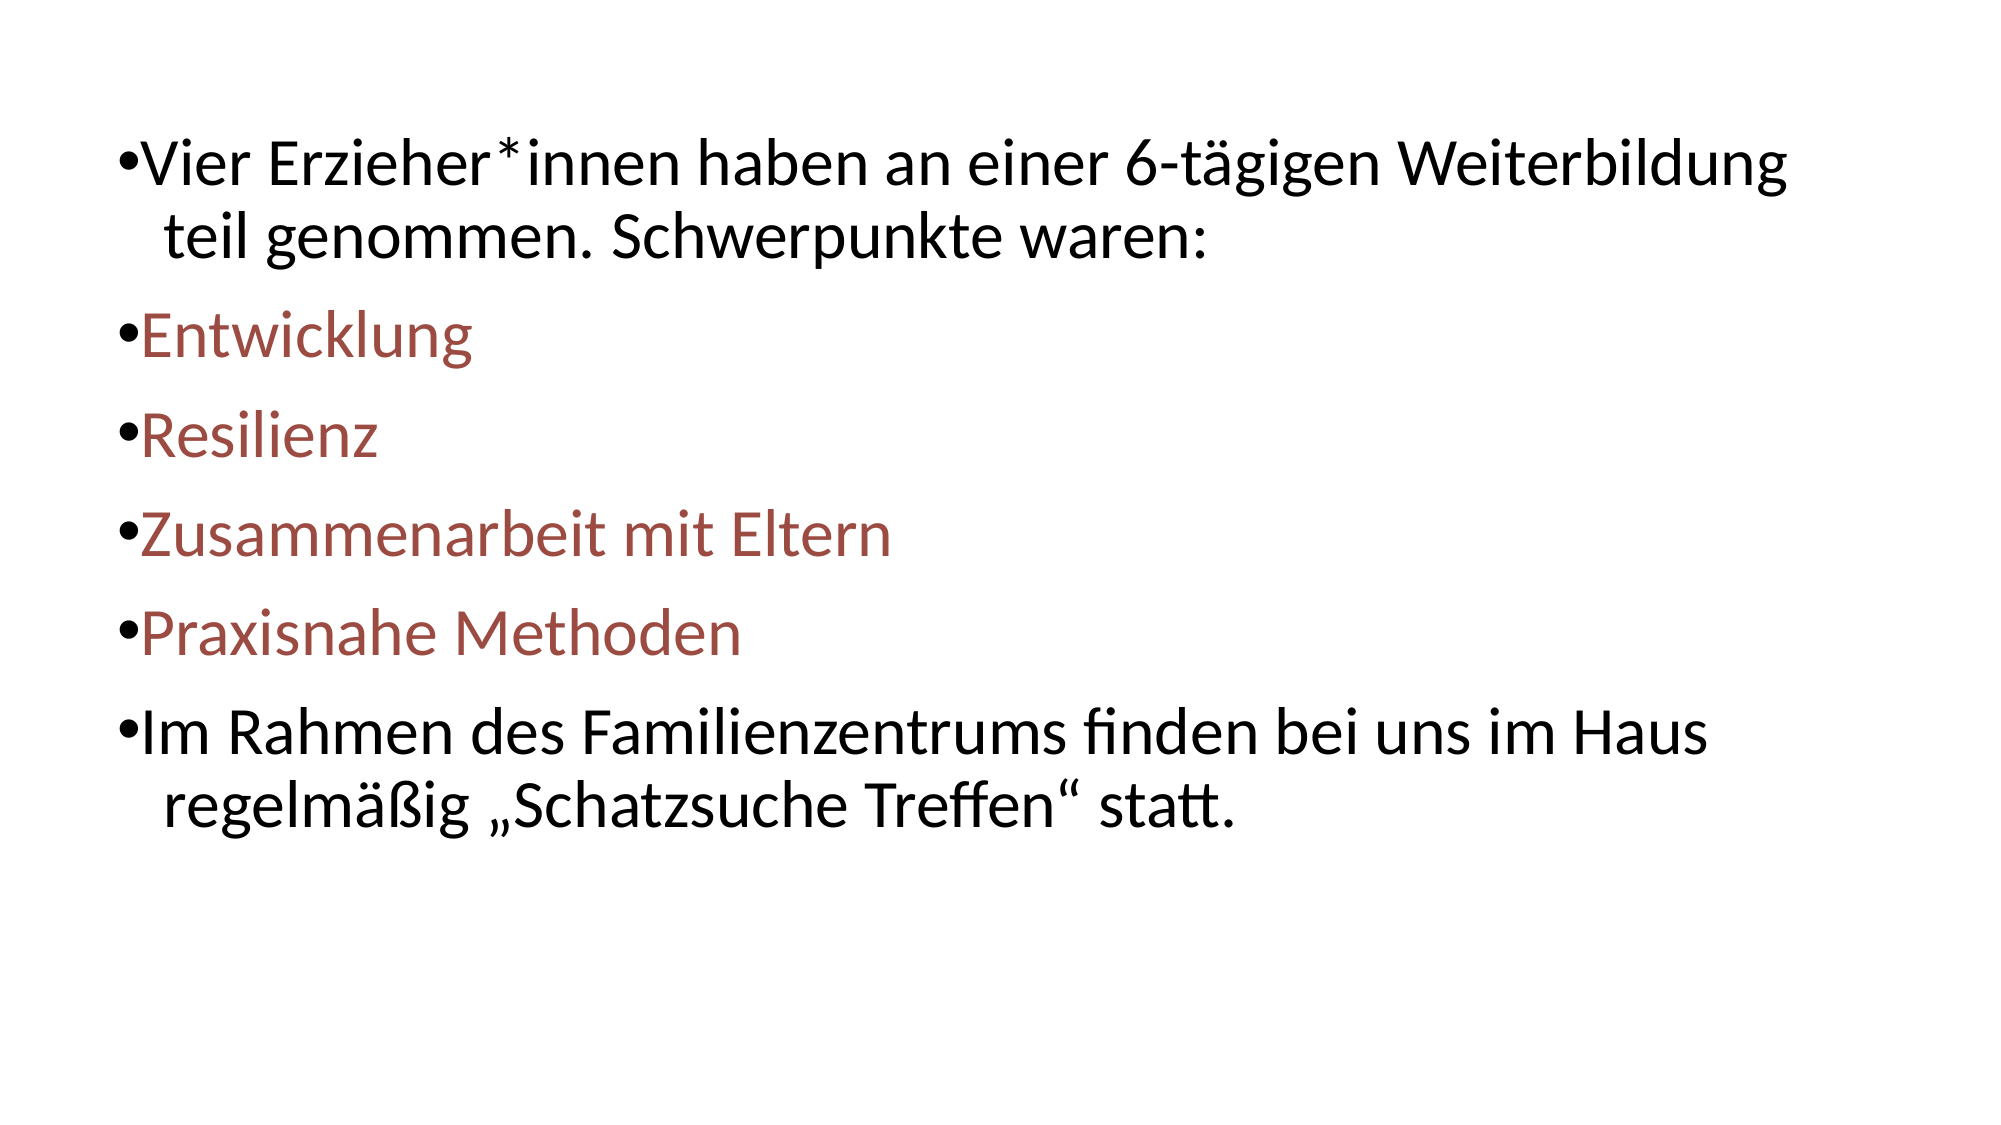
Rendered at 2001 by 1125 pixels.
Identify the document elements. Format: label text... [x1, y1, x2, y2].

list Vier Erzieher*innen haben an einer 6-tägigen Weiterbildung teil genommen. Schwerpunkte waren: Entwicklung Resilienz Zusammenarbeit mit Eltern Praxisnahe Methoden Im Rahmen des Familienzentrums finden bei uns im Haus regelmäßig „Schatzsuche Treffen“ statt. [102, 119, 1861, 956]
